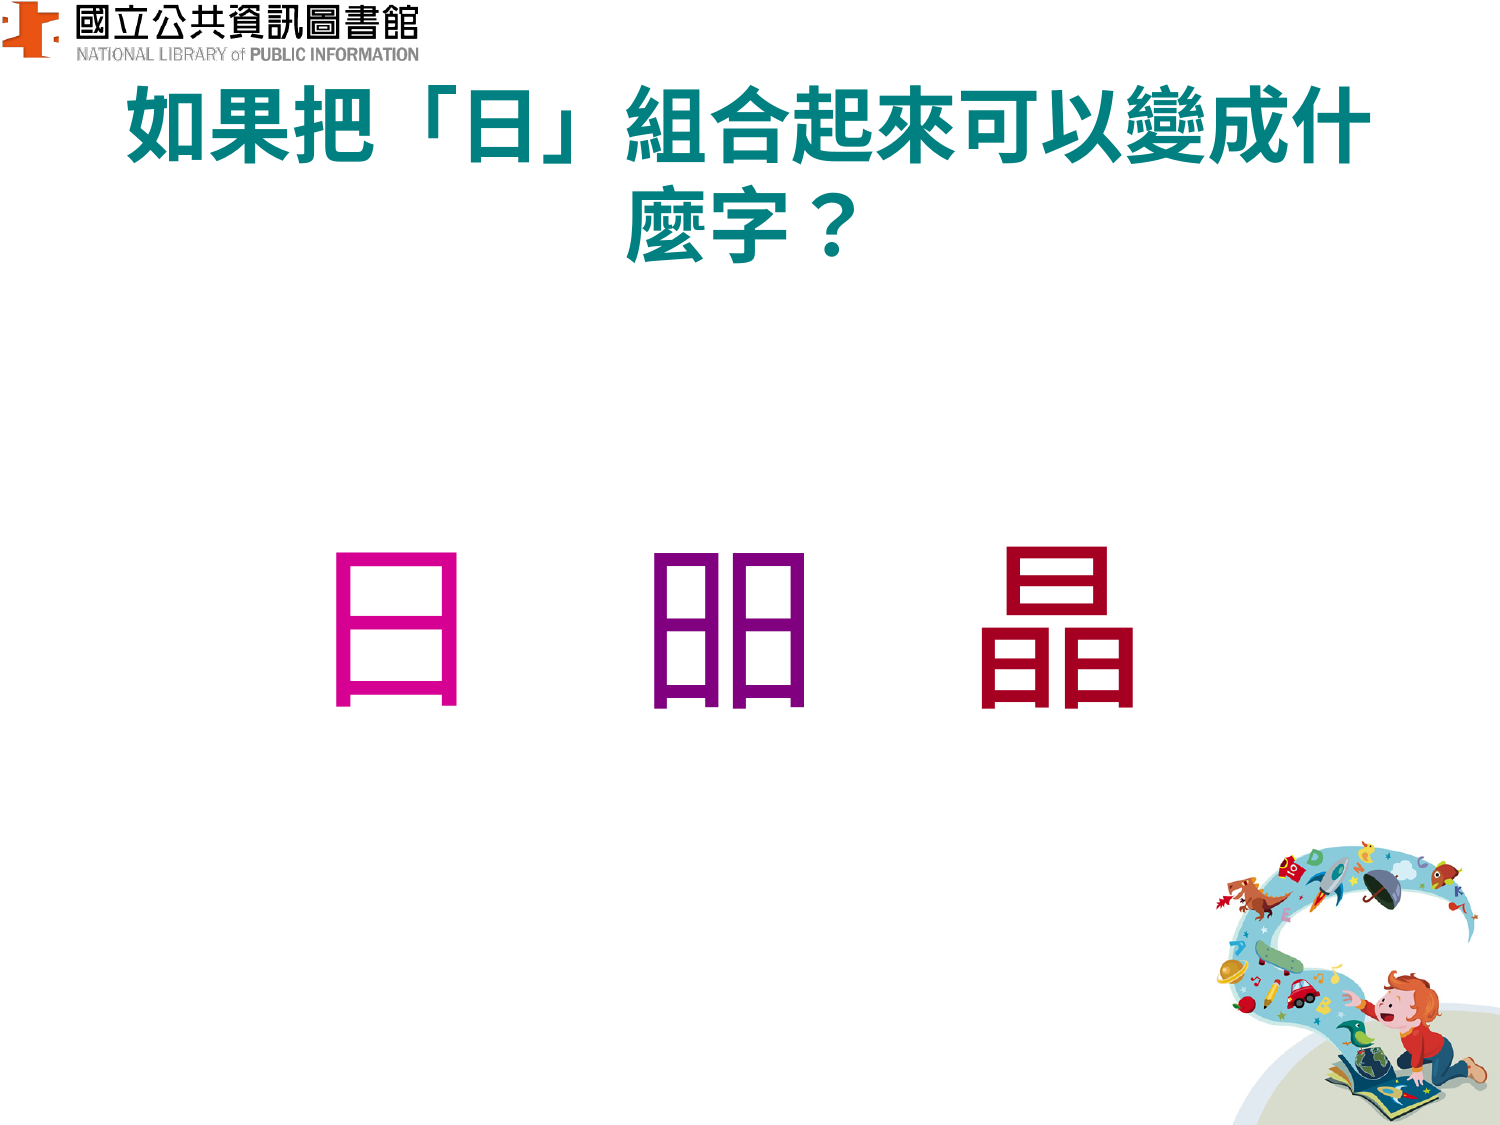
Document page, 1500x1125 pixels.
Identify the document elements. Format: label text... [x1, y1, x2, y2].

picture [1210, 835, 1500, 1125]
picture [0, 0, 420, 62]
text_box 晶 [951, 503, 1164, 739]
text_box 日 [289, 503, 503, 739]
title 如果把「日」組合起來可以變成什麼字？ [75, 79, 1425, 268]
text_box 昍 [622, 503, 836, 739]
